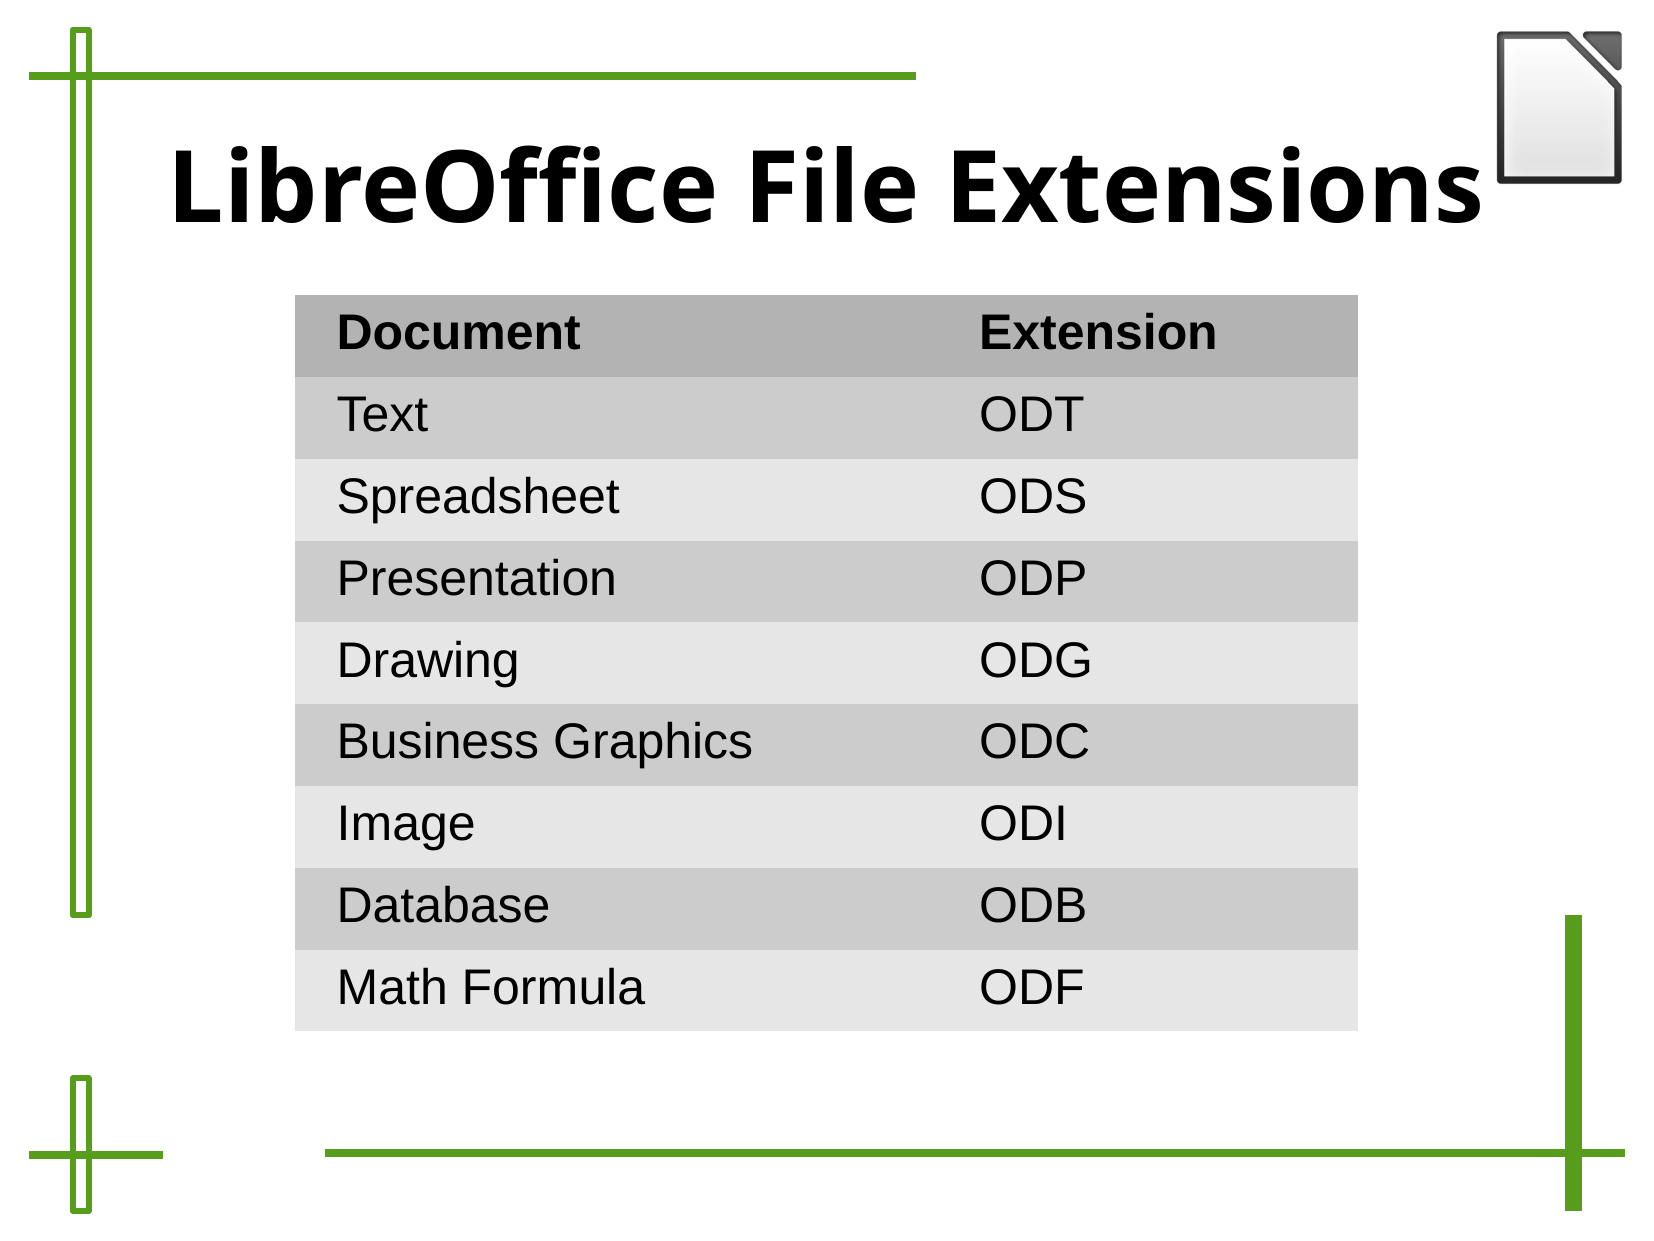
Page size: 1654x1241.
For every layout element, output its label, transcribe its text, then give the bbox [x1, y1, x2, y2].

table_cell Image [295, 786, 938, 868]
table_cell ODT [938, 377, 1358, 459]
table_cell ODG [938, 622, 1358, 704]
table_cell Business Graphics [295, 704, 938, 786]
table_cell ODI [938, 786, 1358, 868]
table_header Extension [938, 295, 1358, 377]
table_cell ODC [938, 704, 1358, 786]
table_cell Text [295, 377, 938, 459]
table_cell Math Formula [295, 950, 938, 1031]
table_cell ODP [938, 541, 1358, 622]
table_cell Drawing [295, 622, 938, 704]
title LibreOffice File Extensions [118, 118, 1536, 260]
table_cell Database [295, 868, 938, 950]
picture [1494, 29, 1624, 186]
table_cell ODB [938, 868, 1358, 950]
table_cell ODS [938, 459, 1358, 541]
table_cell Spreadsheet [295, 459, 938, 541]
table_header Document [295, 295, 938, 377]
table_cell ODF [938, 950, 1358, 1031]
table_cell Presentation [295, 541, 938, 622]
